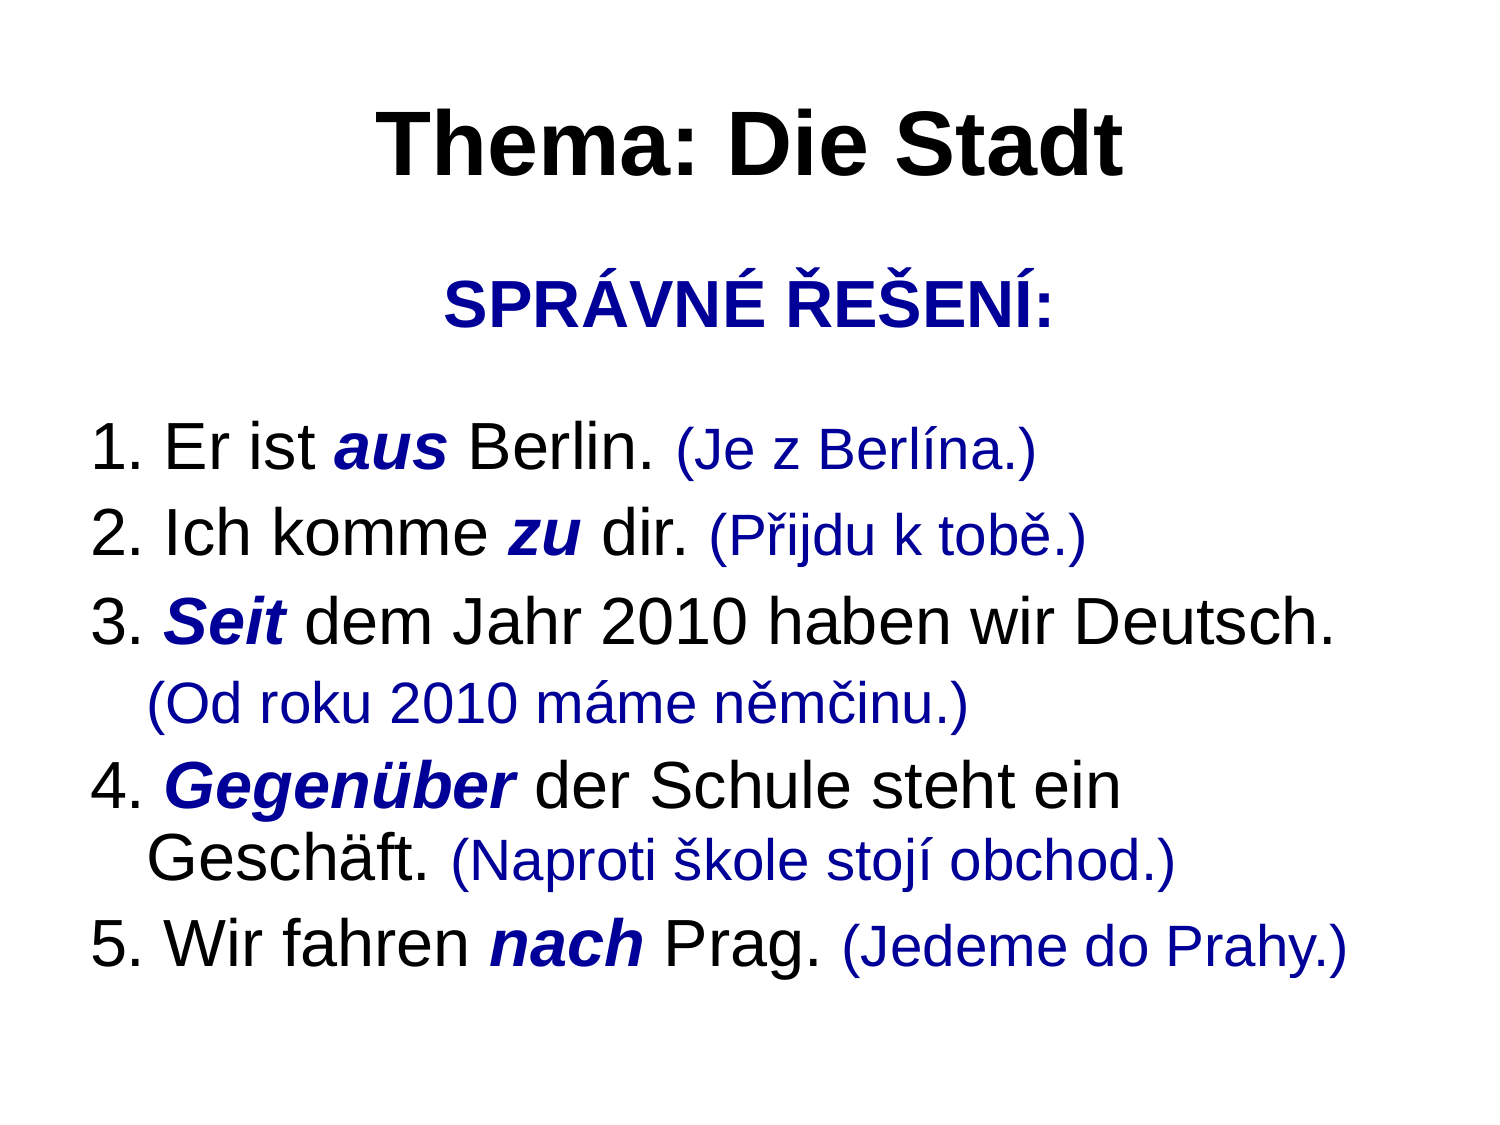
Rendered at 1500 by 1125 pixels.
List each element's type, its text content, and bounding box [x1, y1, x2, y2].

list SPRÁVNÉ ŘEŠENÍ: 1. Er ist aus Berlin. (Je z Berlína.) 2. Ich komme zu dir. (Přijdu k tobě.) 3. Seit dem Jahr 2010 haben wir Deutsch. (Od roku 2010 máme němčinu.) 4. Gegenüber der Schule steht ein Geschäft. (Naproti škole stojí obchod.) 5. Wir fahren nach Prag. (Jedeme do Prahy.) [75, 262, 1426, 1067]
title Thema: Die Stadt [75, 45, 1426, 233]
